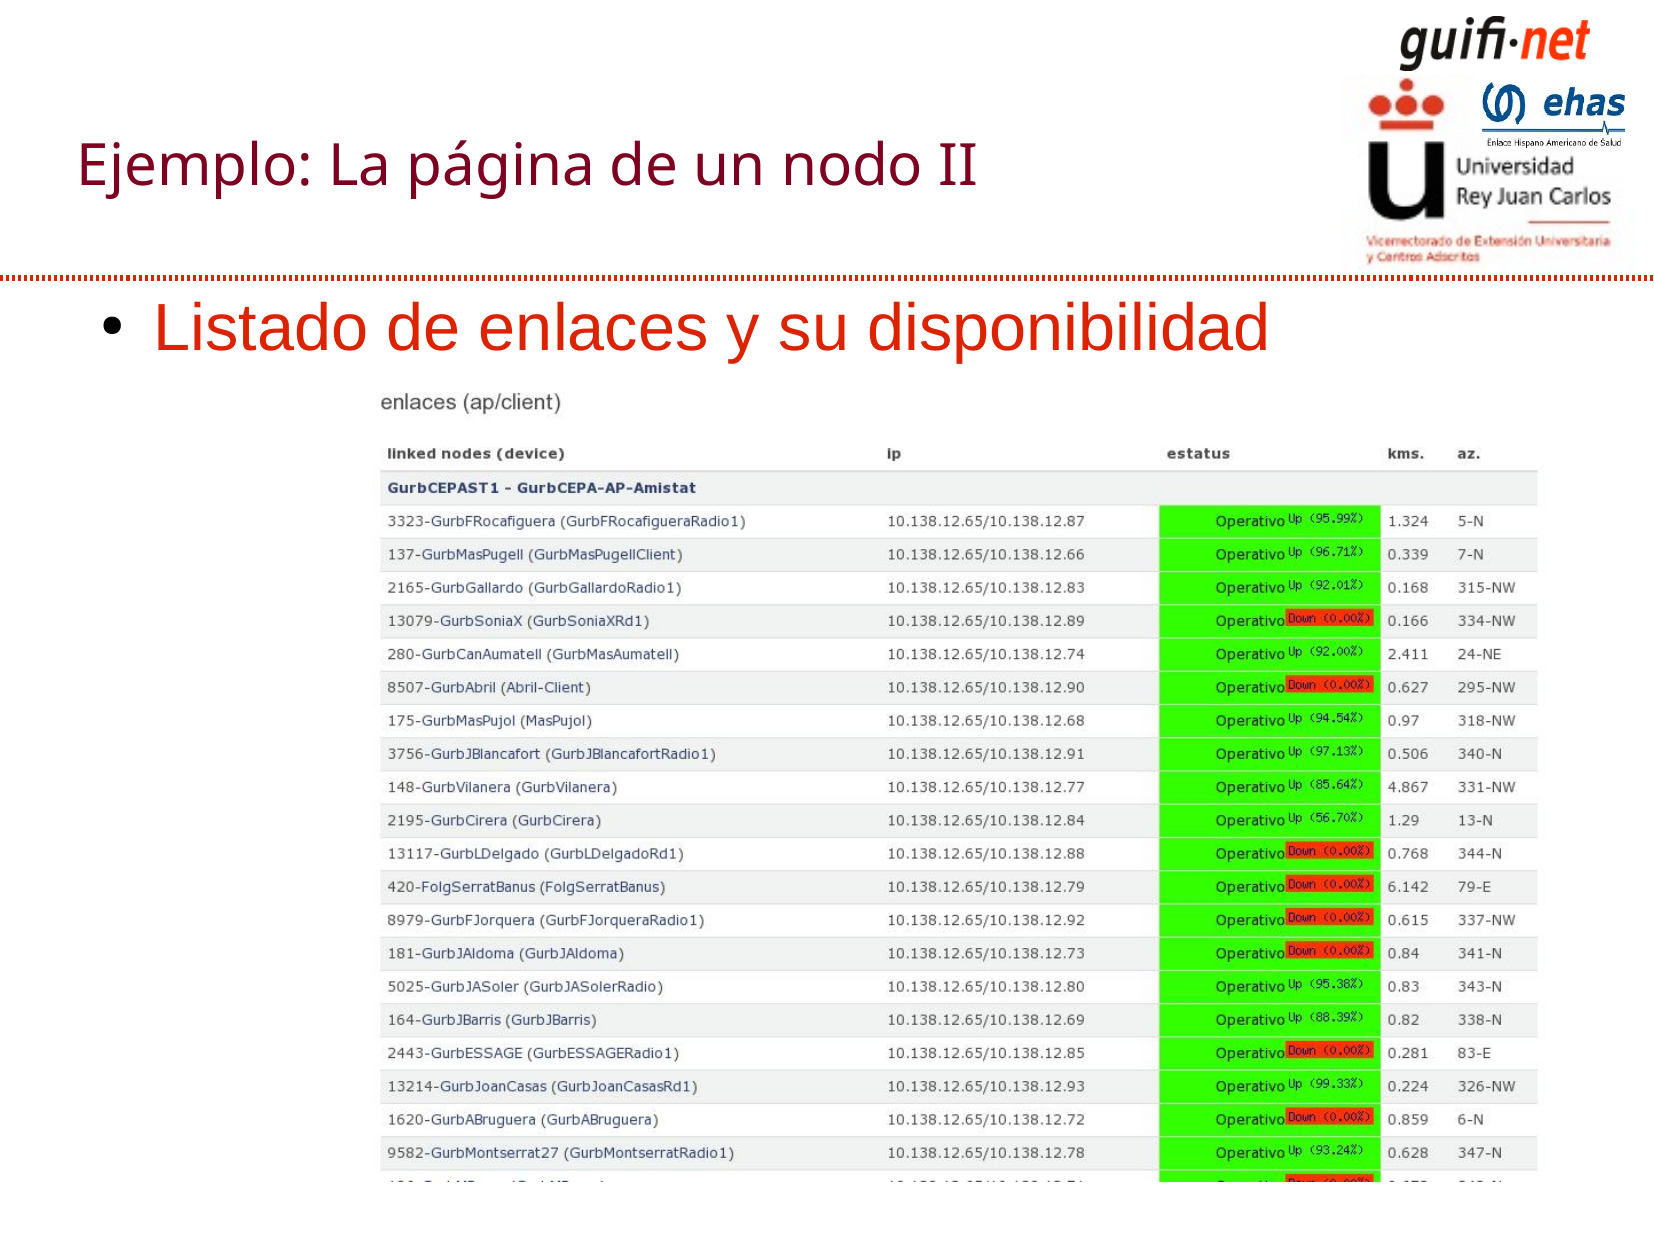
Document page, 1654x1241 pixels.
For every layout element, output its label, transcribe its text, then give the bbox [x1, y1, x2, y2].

picture [1340, 75, 1636, 272]
list Listado de enlaces y su disponibilidad [82, 290, 1571, 1109]
picture [1399, 16, 1590, 71]
title Ejemplo: La página de un nodo II [76, 59, 1093, 267]
picture [354, 1109, 1556, 1182]
